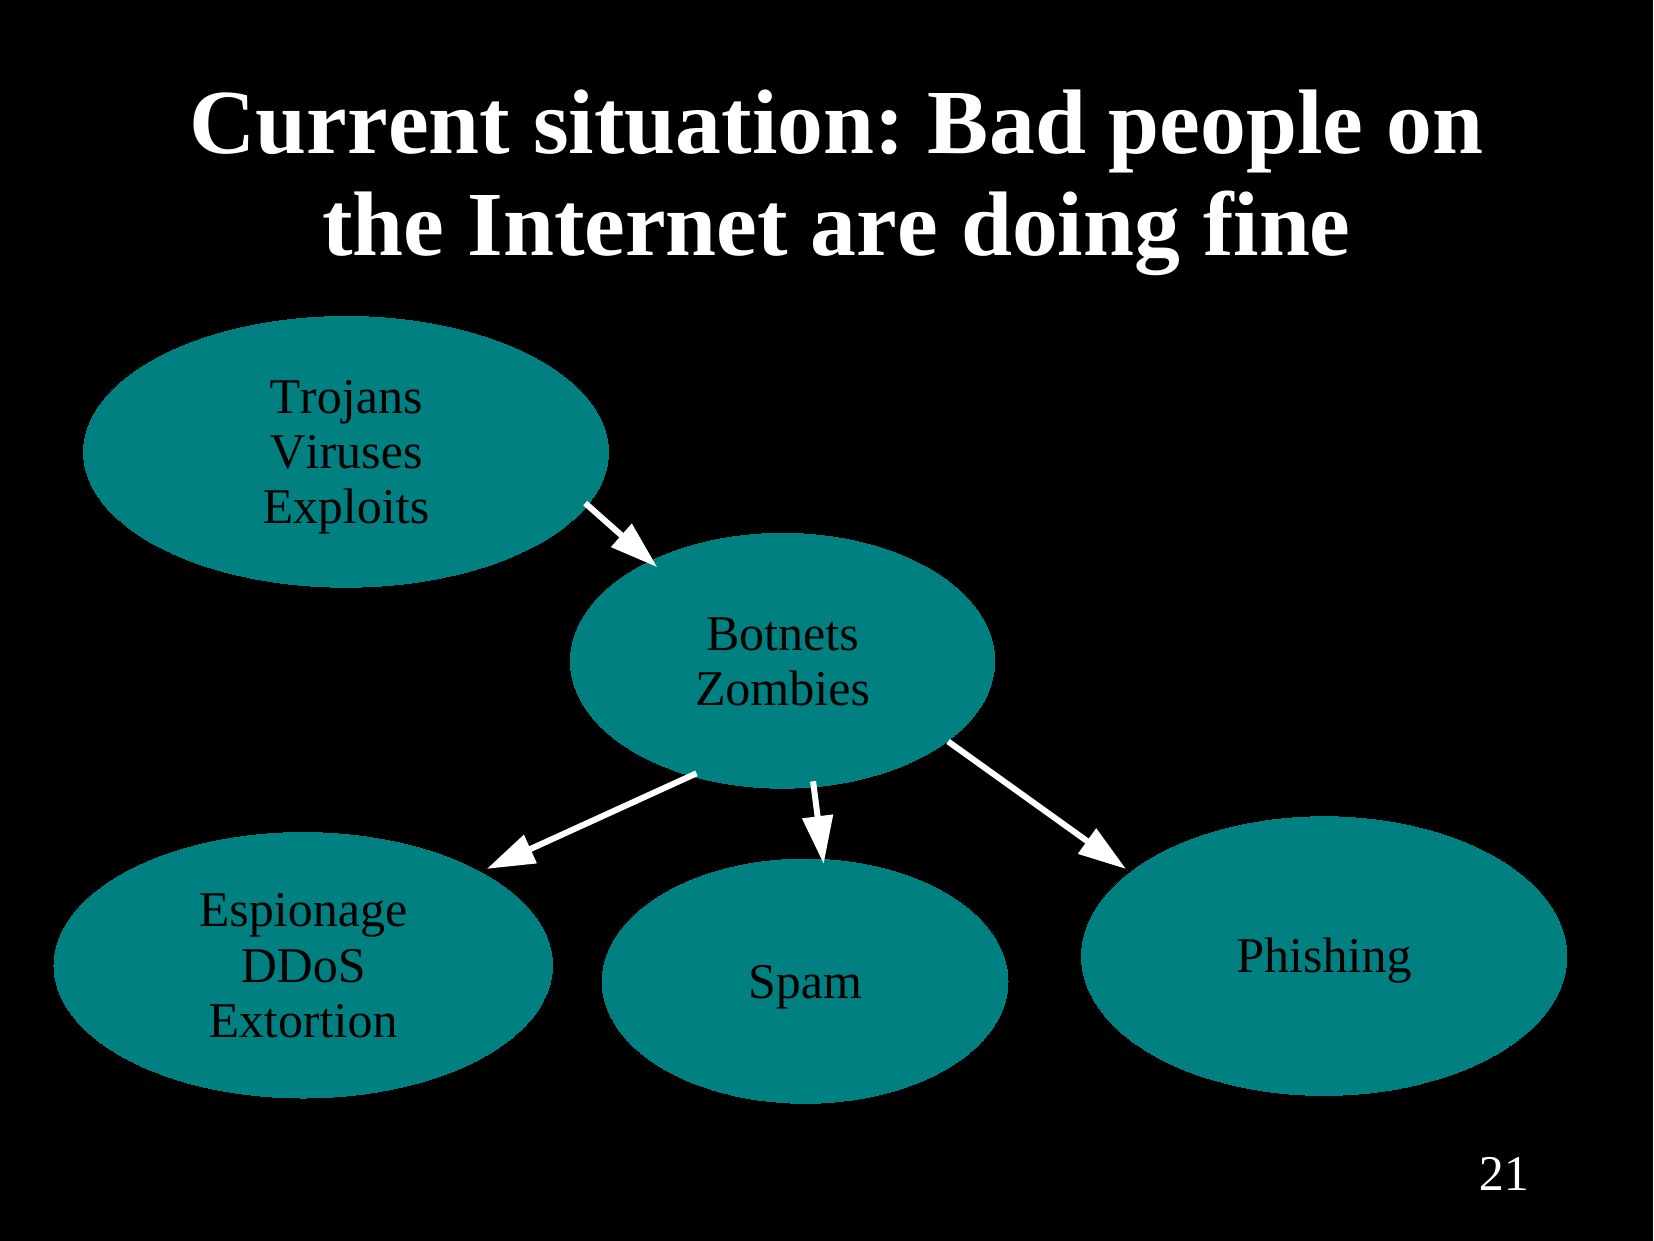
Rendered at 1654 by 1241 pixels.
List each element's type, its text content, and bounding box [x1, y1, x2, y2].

text_box Botnets Zombies [569, 532, 996, 790]
title Current situation: Bad people on the Internet are doing fine [179, 53, 1496, 294]
text_box Espionage DDoS Extortion [52, 831, 554, 1100]
text_box Phishing [1080, 815, 1568, 1097]
text_box Spam [601, 858, 1010, 1105]
text_box Trojans Viruses Exploits [82, 315, 610, 589]
